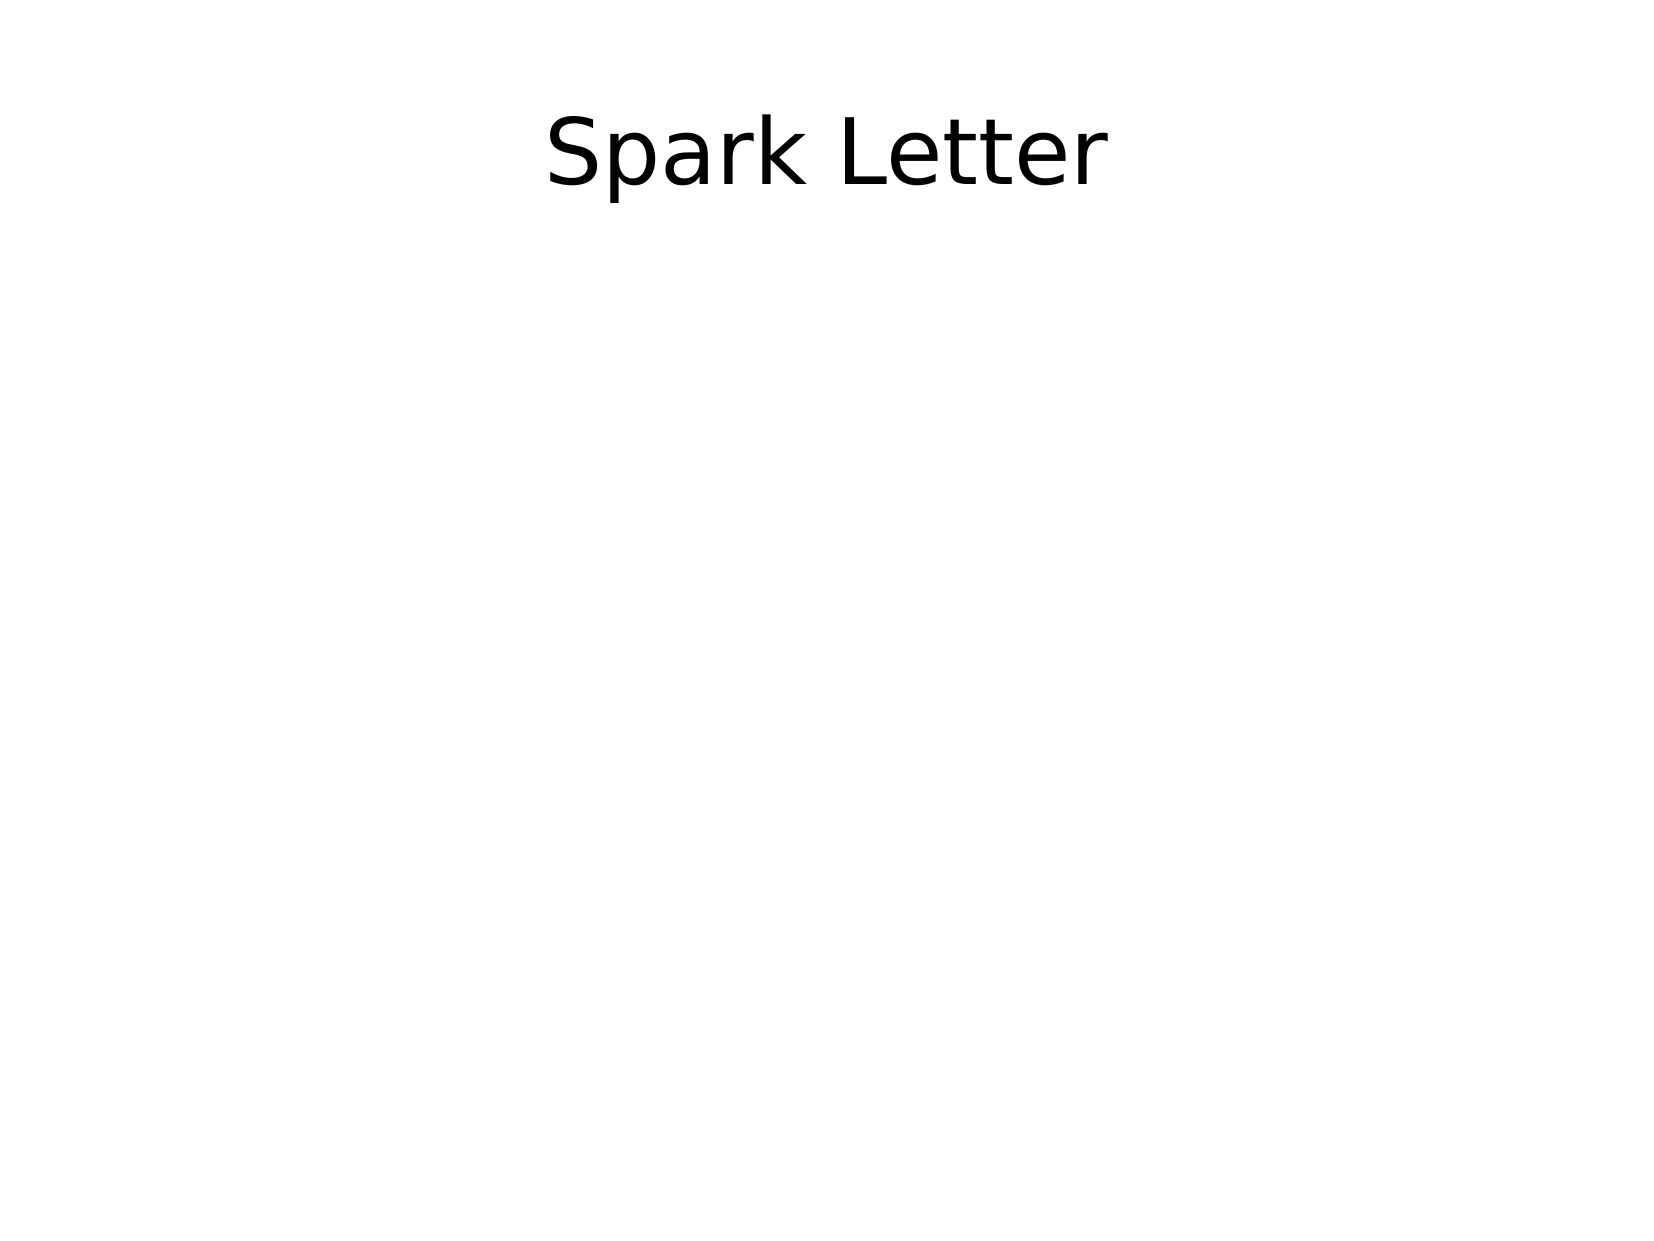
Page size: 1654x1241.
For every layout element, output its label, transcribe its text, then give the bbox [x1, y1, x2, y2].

title Spark Letter [82, 49, 1571, 257]
